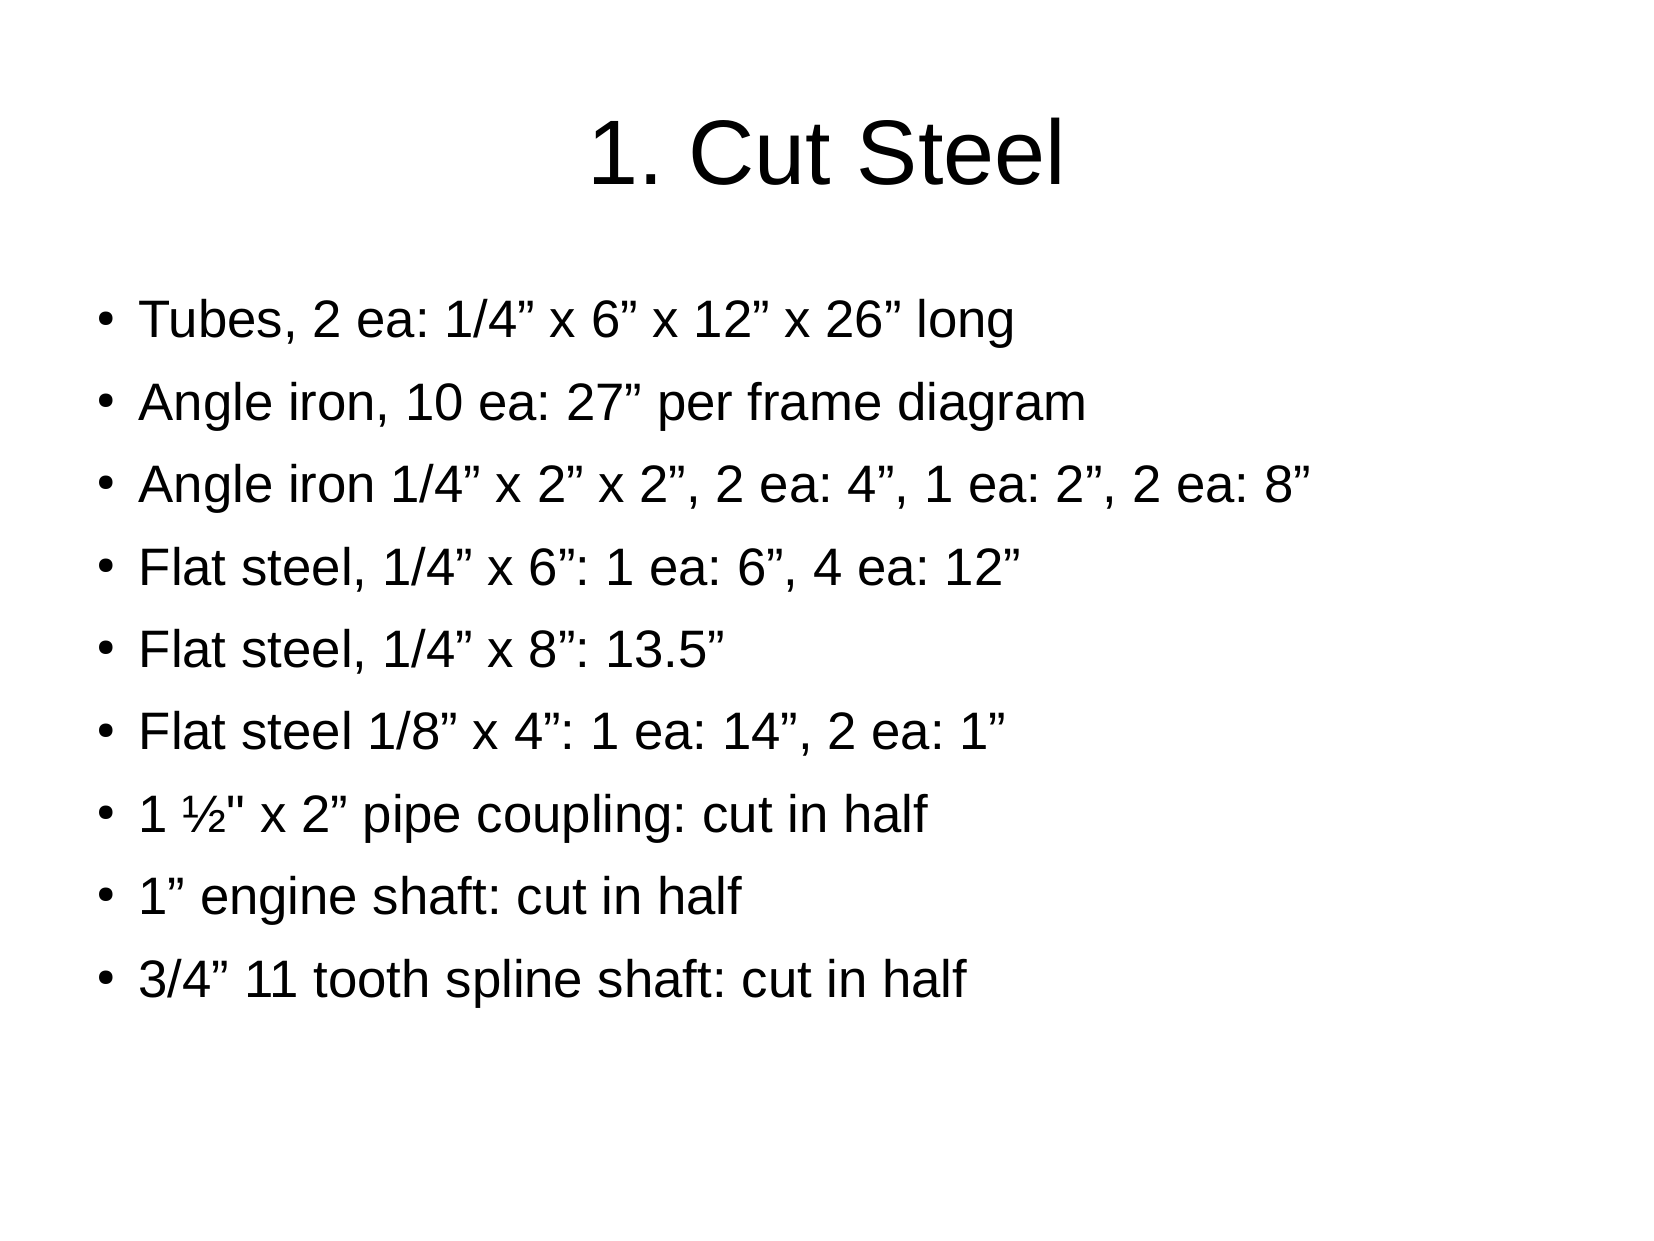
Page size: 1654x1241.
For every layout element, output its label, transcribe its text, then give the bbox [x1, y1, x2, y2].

list Tubes, 2 ea: 1/4” x 6” x 12” x 26” long Angle iron, 10 ea: 27” per frame diagram Angle iron 1/4” x 2” x 2”, 2 ea: 4”, 1 ea: 2”, 2 ea: 8” Flat steel, 1/4” x 6”: 1 ea: 6”, 4 ea: 12” Flat steel, 1/4” x 8”: 13.5” Flat steel 1/8” x 4”: 1 ea: 14”, 2 ea: 1” 1 ½" x 2” pipe coupling: cut in half 1” engine shaft: cut in half 3/4” 11 tooth spline shaft: cut in half [82, 290, 1538, 1010]
title 1. Cut Steel [82, 49, 1571, 257]
